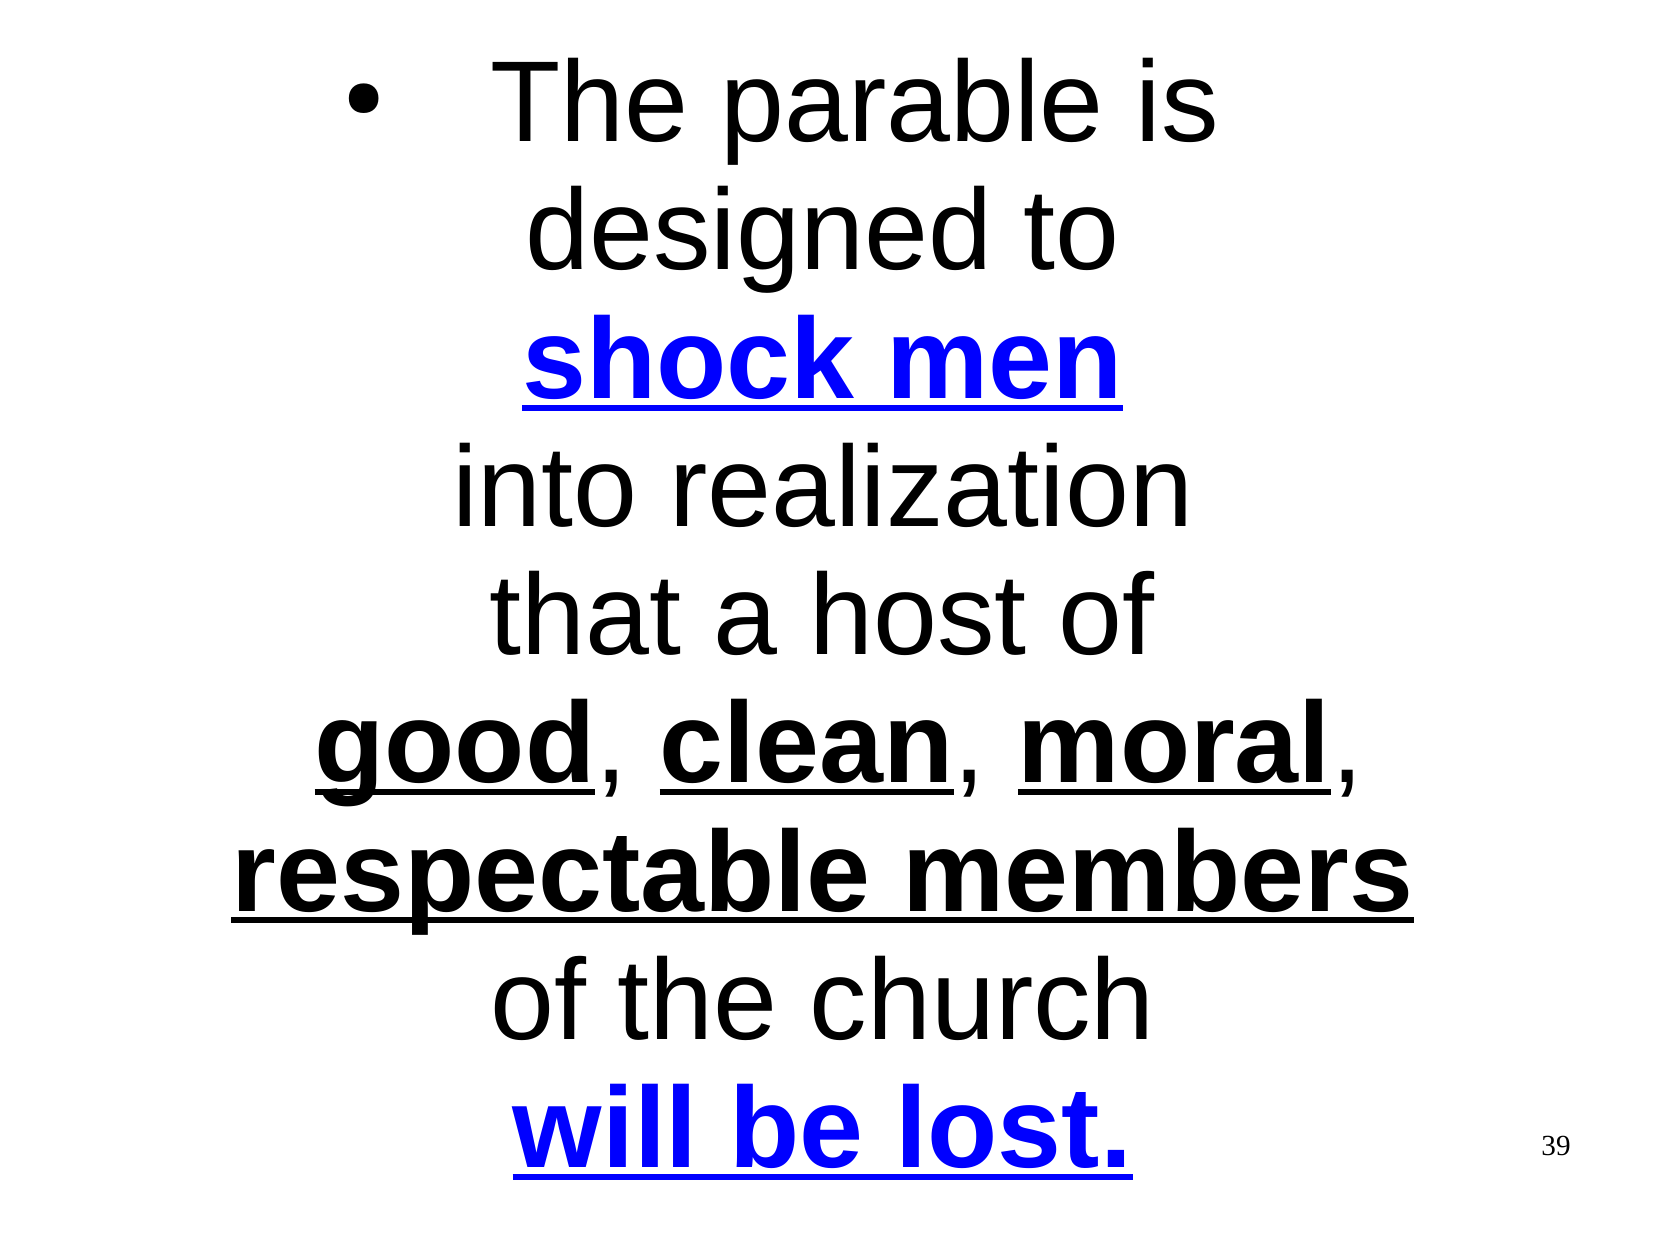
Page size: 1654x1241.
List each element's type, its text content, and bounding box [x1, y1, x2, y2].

list The parable is designed to shock men into realization that a host of good, clean, moral, respectable members of the church will be lost. [0, 37, 1613, 1201]
